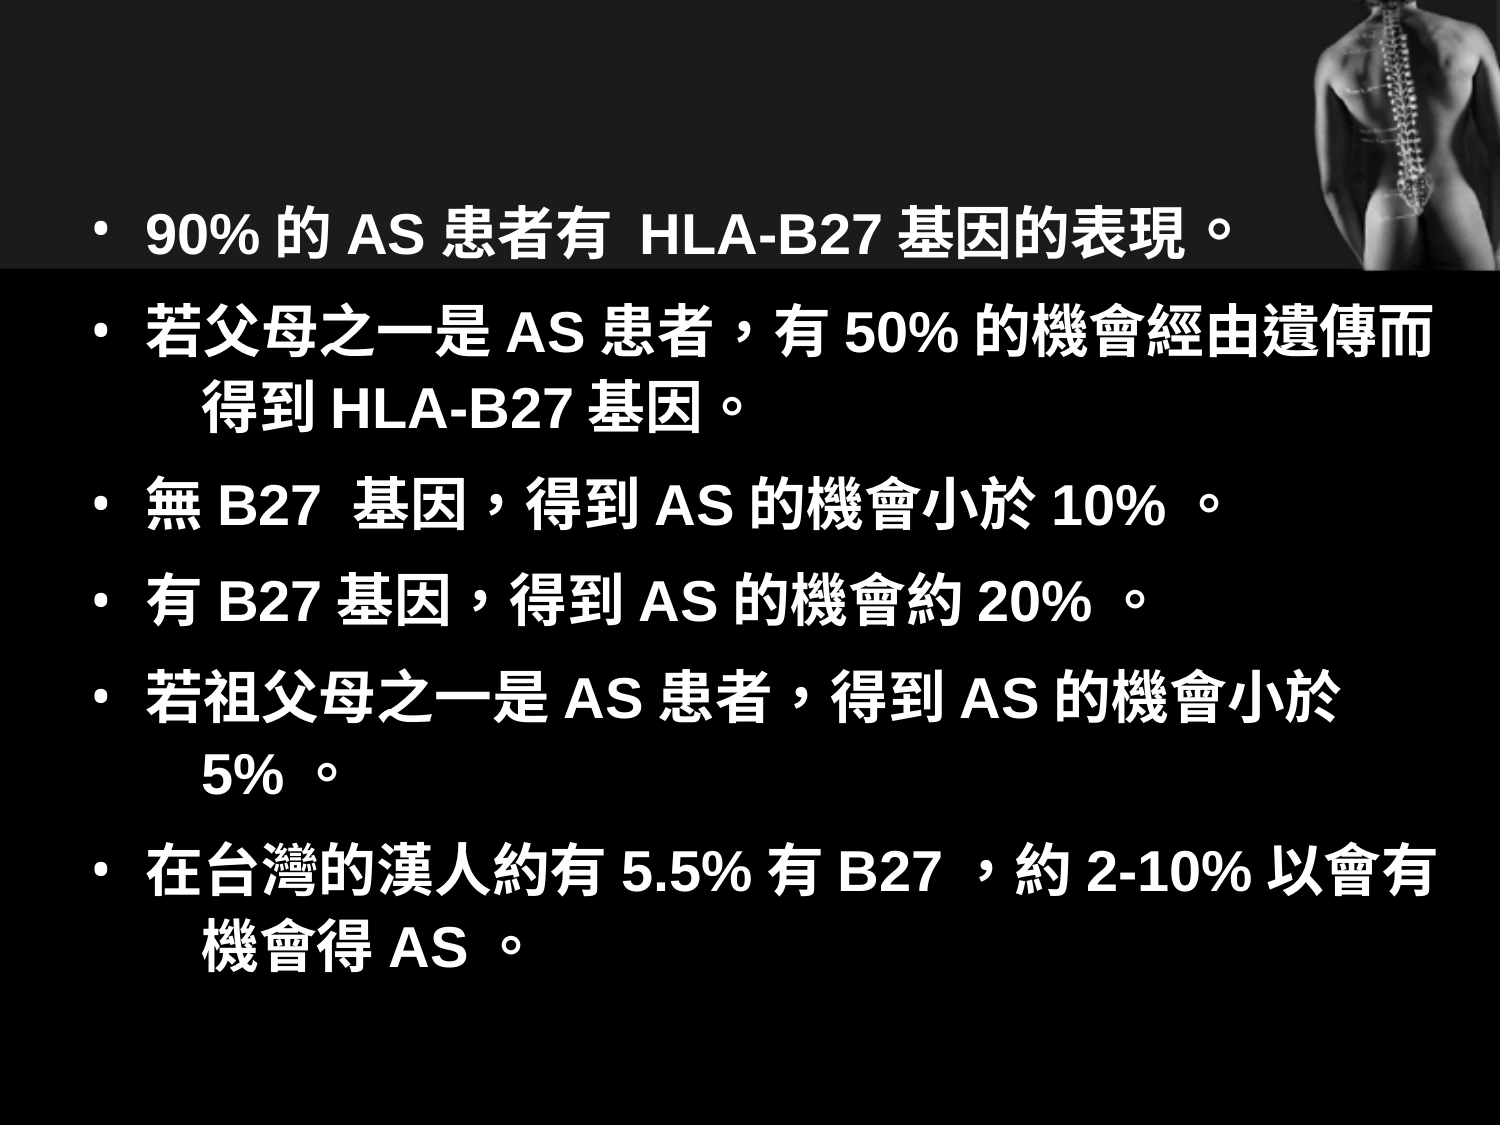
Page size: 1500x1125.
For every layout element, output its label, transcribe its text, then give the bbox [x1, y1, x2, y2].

list 90%的AS患者有 HLA-B27基因的表現。 若父母之一是AS患者，有50%的機會經由遺傳而得到HLA-B27基因。 無B27 基因，得到AS的機會小於10%。 有B27基因，得到AS的機會約20%。 若祖父母之一是AS患者，得到AS的機會小於5%。 在台灣的漢人約有5.5%有B27，約2-10%以會有機會得AS。 [75, 172, 1471, 993]
